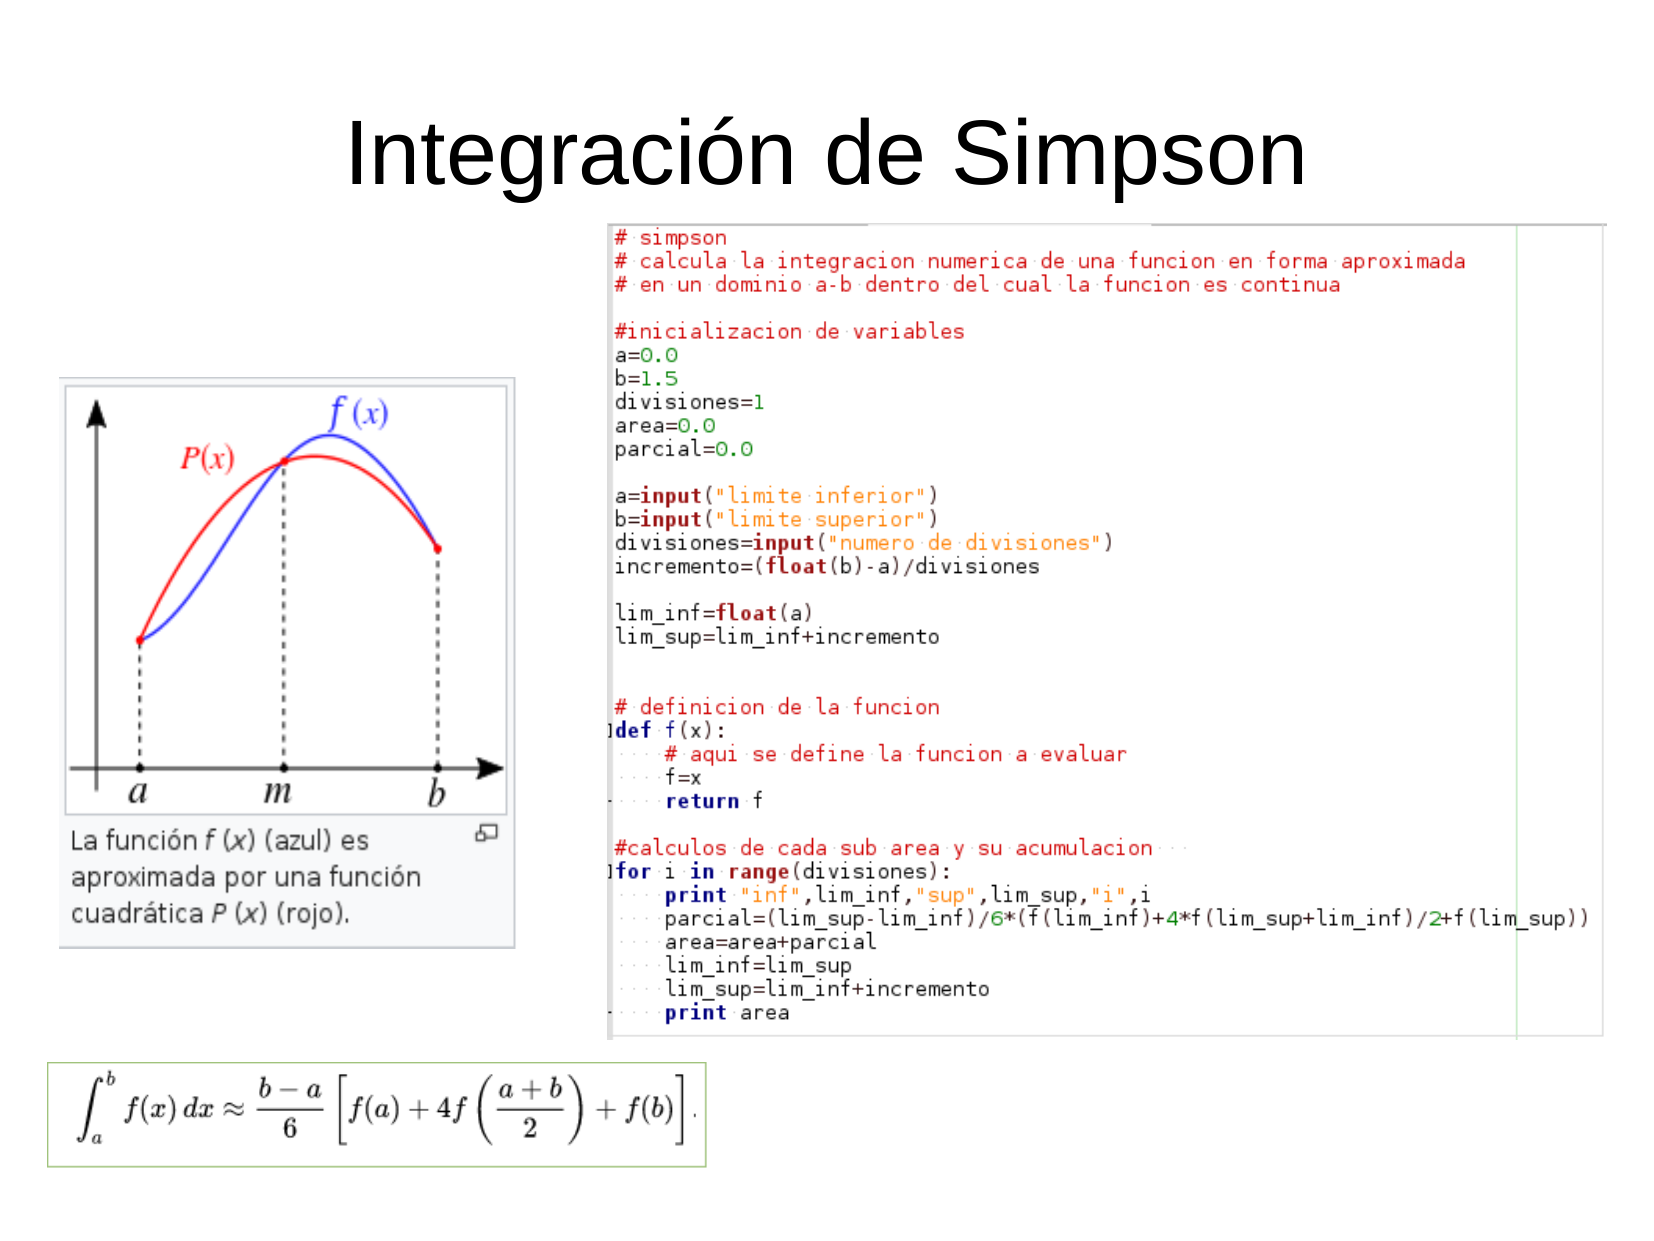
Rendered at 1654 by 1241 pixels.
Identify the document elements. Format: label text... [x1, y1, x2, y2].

title Integración de Simpson [82, 49, 1571, 257]
picture [47, 1062, 710, 1171]
picture [607, 223, 1607, 1040]
picture [59, 377, 520, 949]
